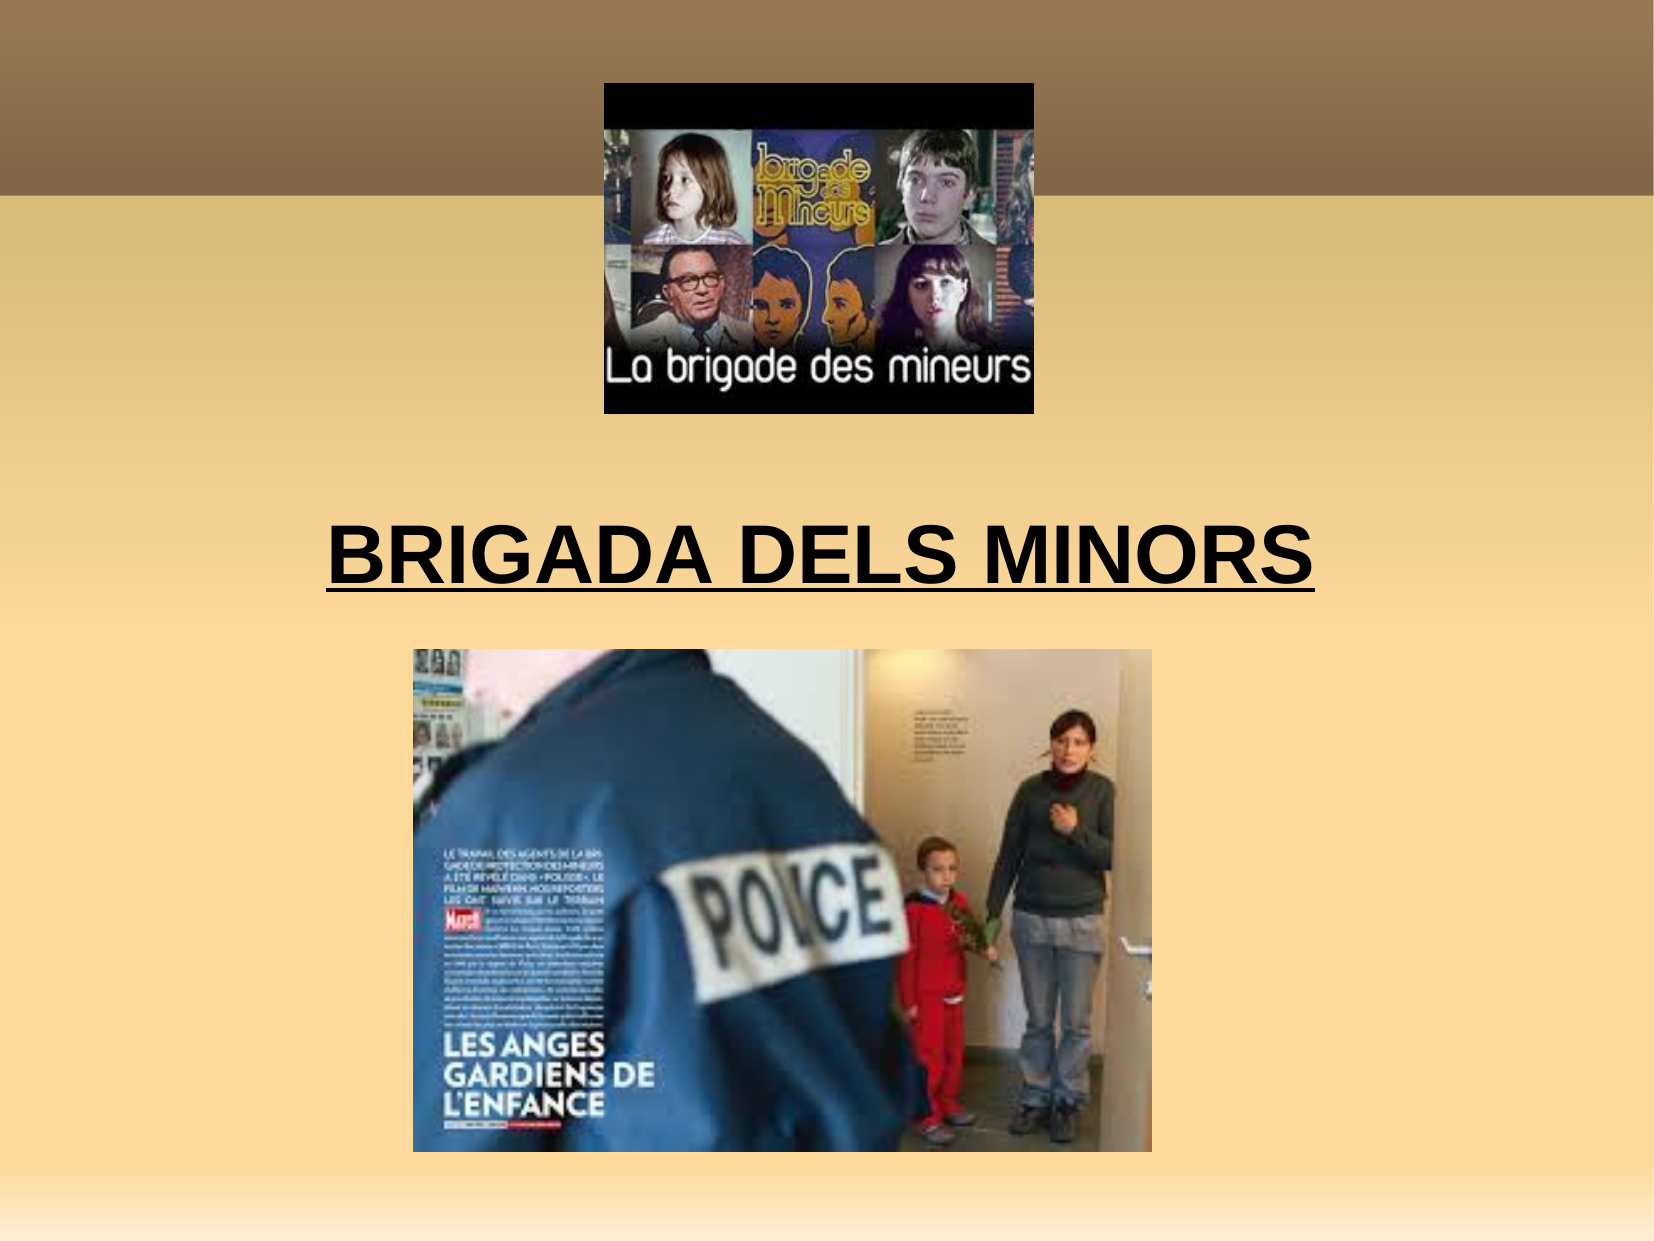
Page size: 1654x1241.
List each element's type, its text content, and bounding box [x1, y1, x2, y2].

picture [0, 0, 1654, 1241]
picture [604, 83, 1034, 414]
subtitle BRIGADA DELS MINORS [76, 0, 1565, 1109]
